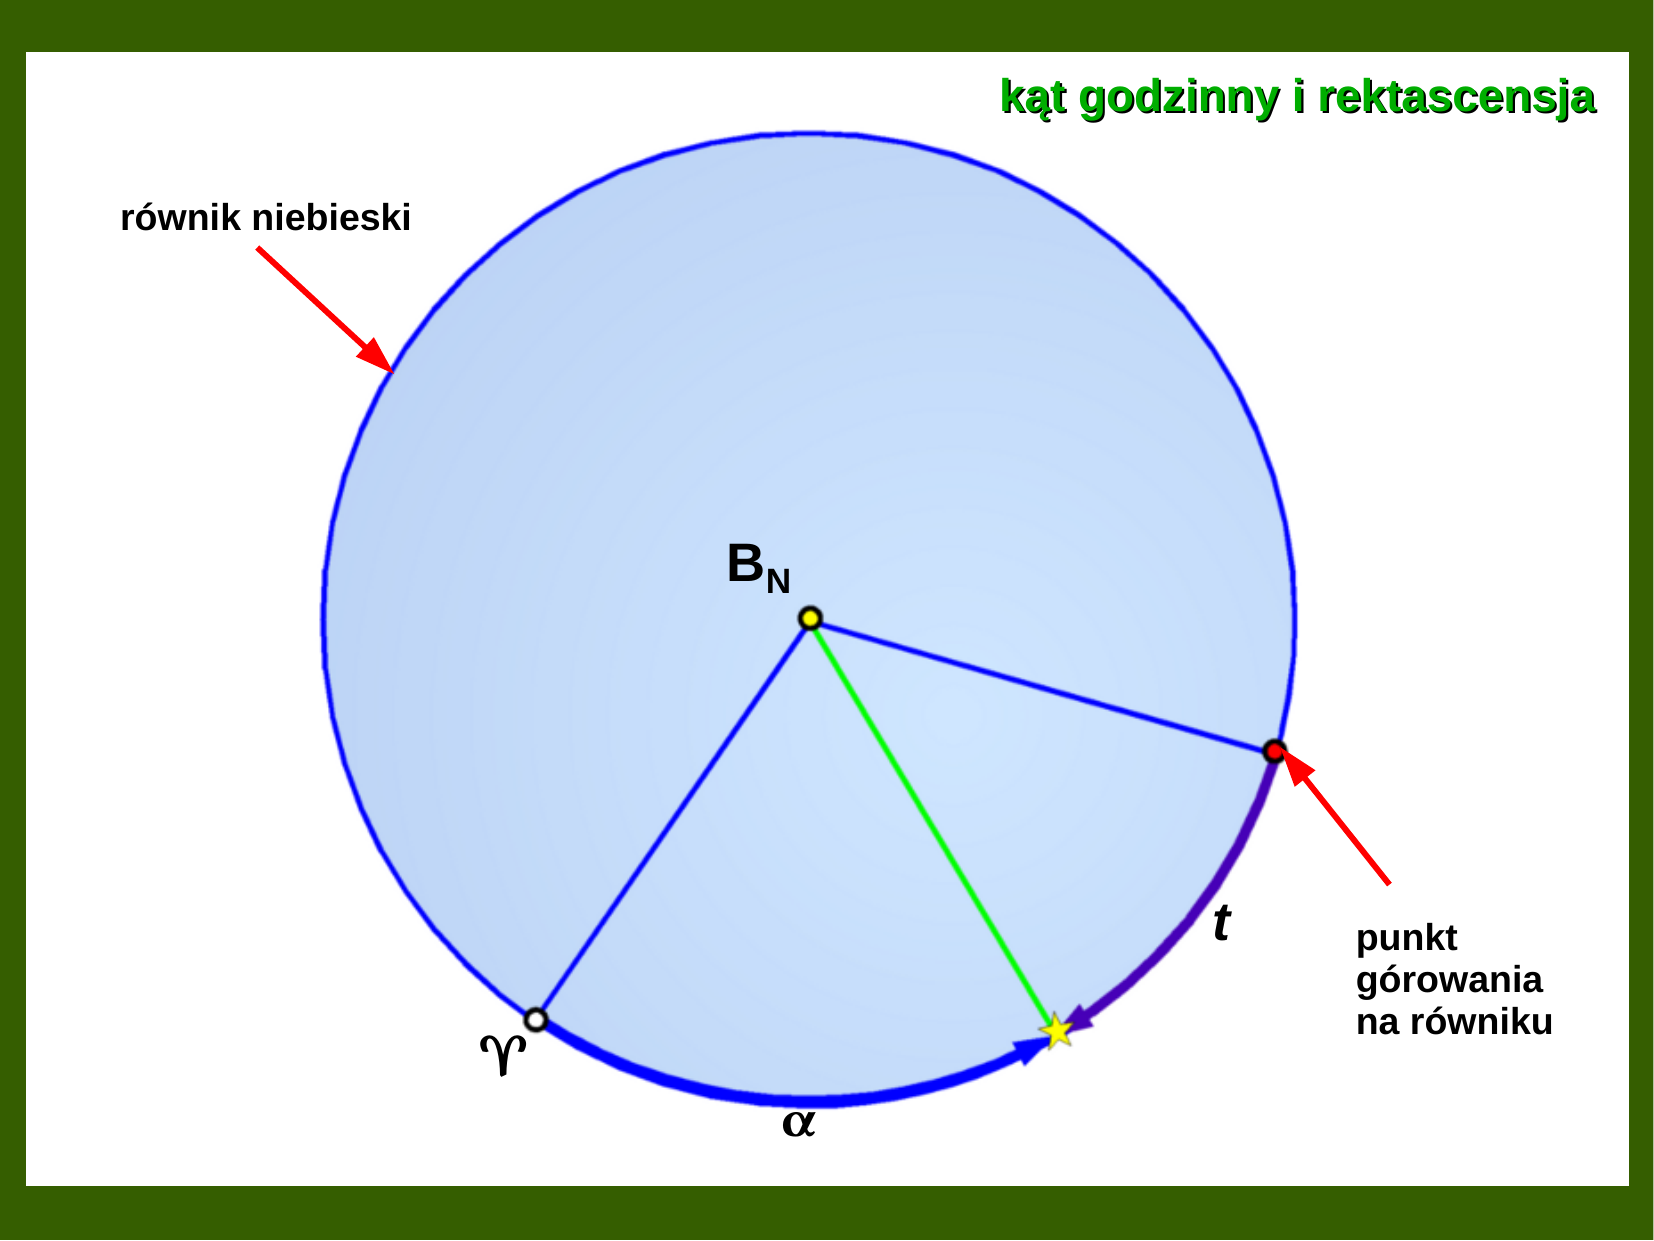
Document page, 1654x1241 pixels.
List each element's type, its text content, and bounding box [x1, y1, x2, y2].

text_box kąt godzinny i rektascensja [984, 62, 1611, 129]
text_box BN [711, 525, 807, 608]
text_box α [766, 1080, 832, 1158]
text_box równik niebieski [105, 188, 429, 246]
text_box ♈ [464, 1013, 543, 1091]
picture [26, 52, 1629, 1186]
text_box t [1198, 884, 1246, 960]
text_box punkt górowania na równiku [1341, 909, 1571, 1050]
